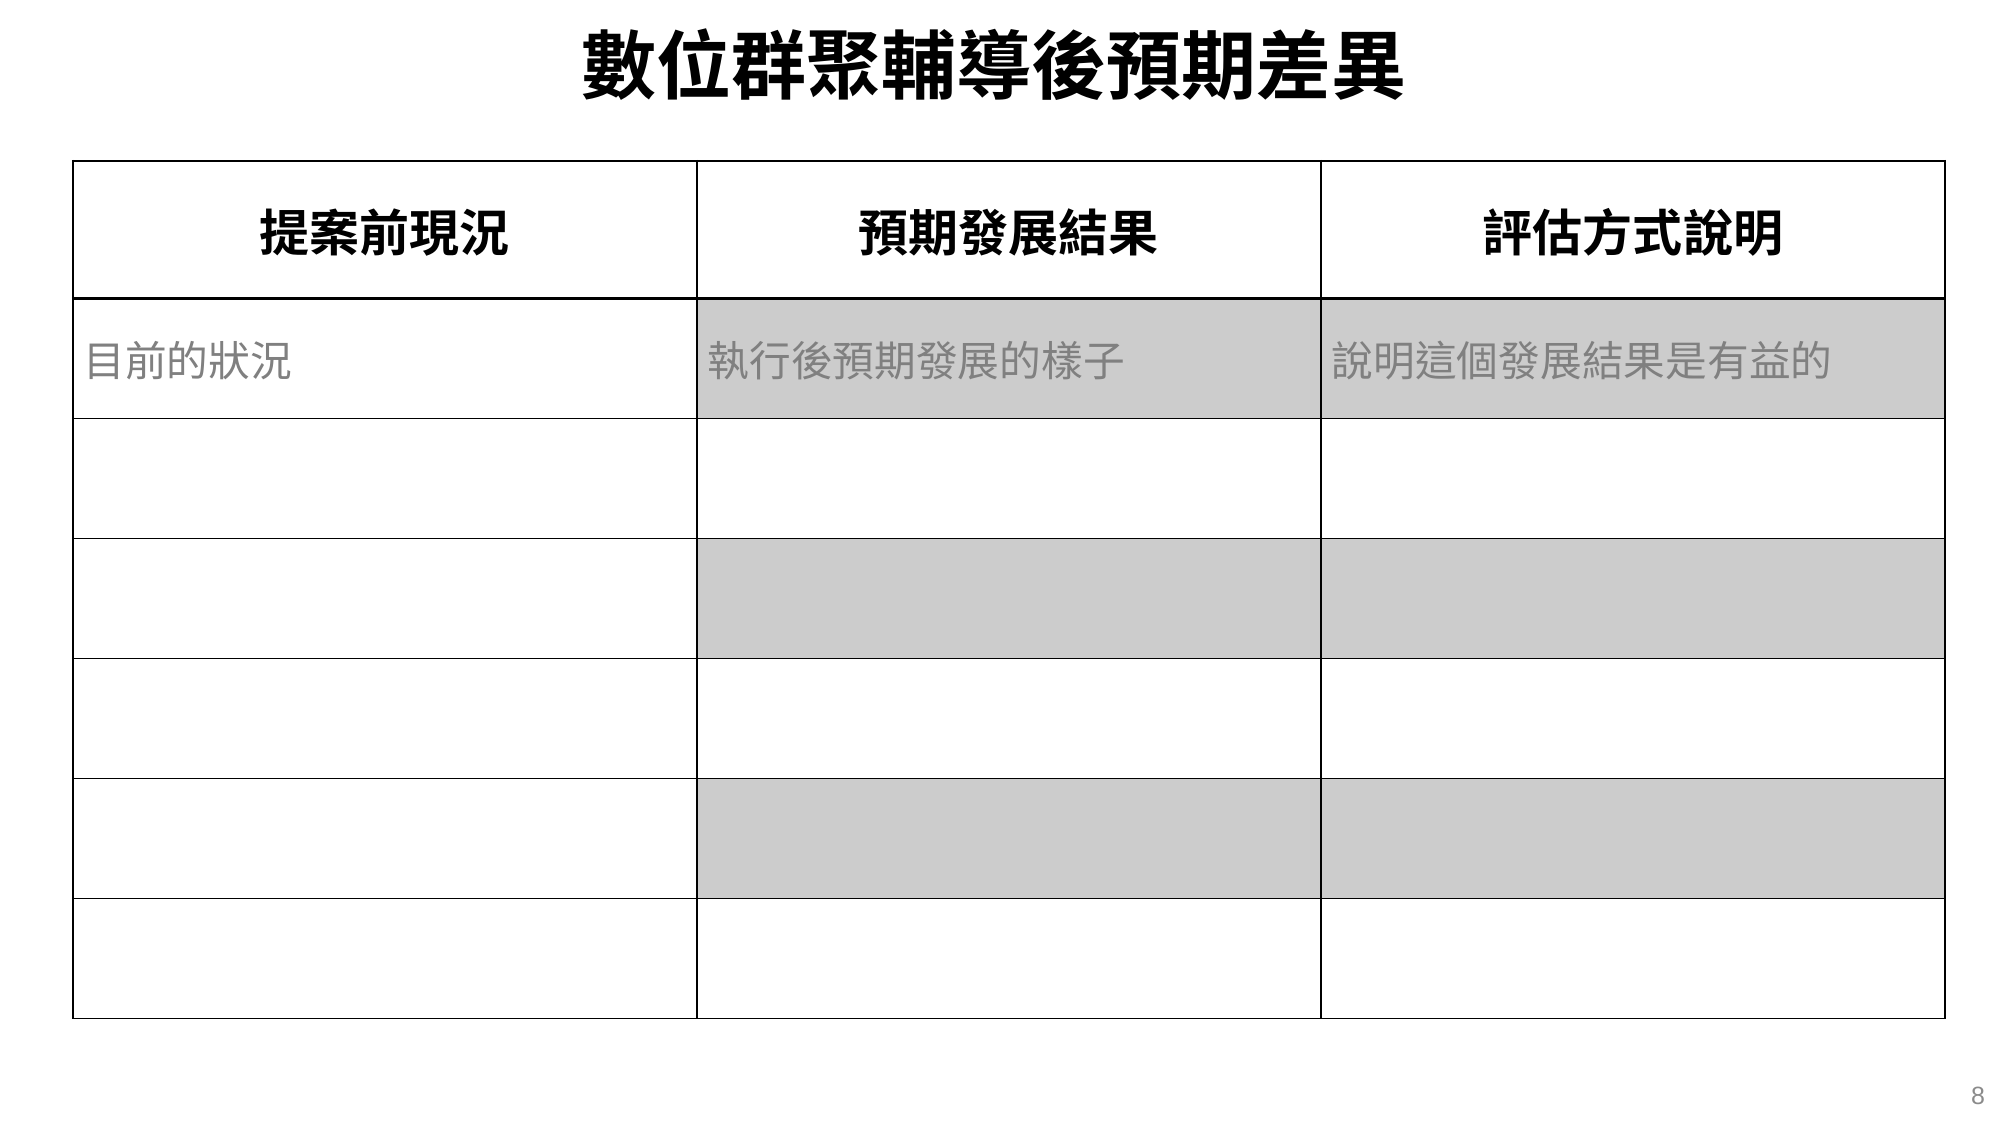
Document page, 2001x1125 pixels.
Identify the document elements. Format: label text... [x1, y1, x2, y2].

text_box 數位群聚輔導後預期差異 [219, 11, 1769, 117]
table_cell [1322, 659, 1944, 778]
table_cell [1322, 779, 1944, 898]
table_cell [698, 659, 1320, 778]
table_cell [74, 779, 696, 898]
table_cell [698, 539, 1320, 658]
table_header 評估方式說明 [1322, 162, 1944, 297]
table_cell [74, 659, 696, 778]
table_cell [698, 419, 1320, 538]
table_cell 執行後預期發展的樣子 [698, 300, 1320, 418]
table_cell [1322, 539, 1944, 658]
table_cell [74, 539, 696, 658]
table_header 提案前現況 [74, 162, 696, 297]
table_header 預期發展結果 [698, 162, 1320, 297]
table_cell [74, 419, 696, 538]
table_cell 說明這個發展結果是有益的 [1322, 300, 1944, 418]
table_cell [698, 779, 1320, 898]
table_cell [1322, 899, 1944, 1018]
table_cell [74, 899, 696, 1018]
table_cell 目前的狀況 [74, 300, 696, 418]
table_cell [1322, 419, 1944, 538]
table_cell [698, 899, 1320, 1018]
